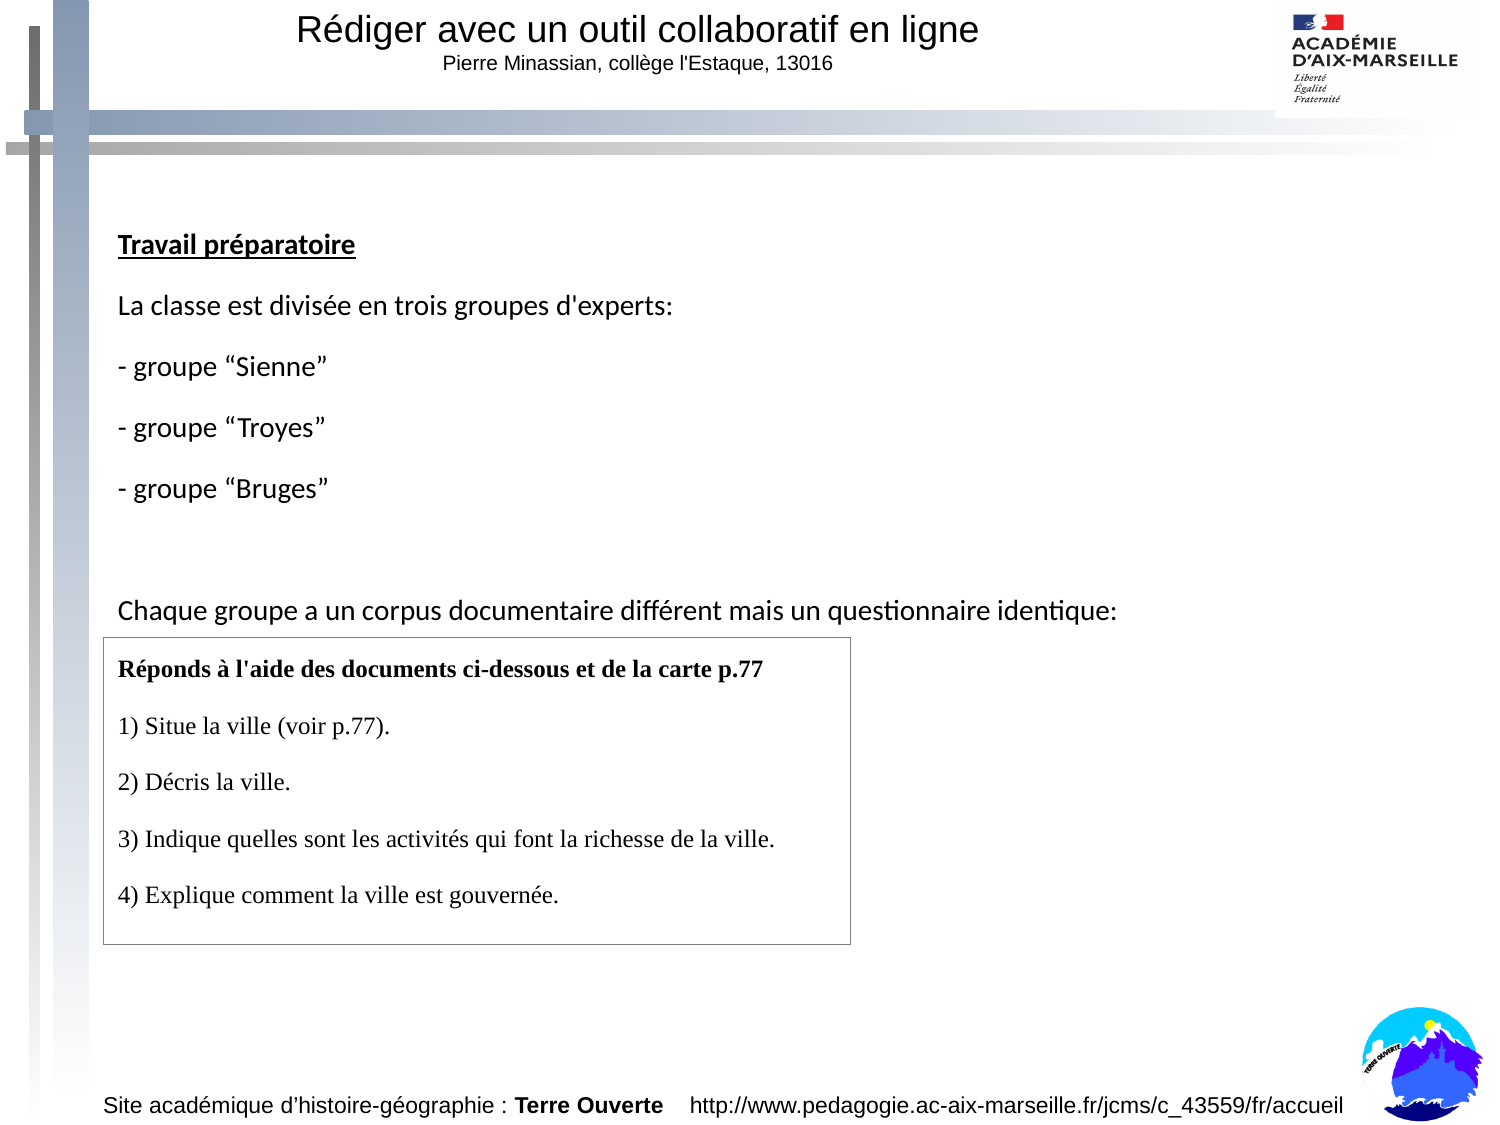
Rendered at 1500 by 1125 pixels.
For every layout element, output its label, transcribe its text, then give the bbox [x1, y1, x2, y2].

list Travail préparatoire La classe est divisée en trois groupes d'experts: - groupe “Sienne” - groupe “Troyes” - groupe “Bruges” Chaque groupe a un corpus documentaire différent mais un questionnaire identique: Réponds à l'aide des documents ci-dessous et de la carte p.77 1) Situe la ville (voir p.77). 2) Décris la ville. 3) Indique quelles sont les activités qui font la richesse de la ville. 4) Explique comment la ville est gouvernée. [103, 222, 1397, 981]
list Travail préparatoire La classe est divisée en trois groupes d'experts: - groupe “Sienne” - groupe “Troyes” - groupe “Bruges” Chaque groupe a un corpus documentaire différent mais un questionnaire identique: Réponds à l'aide des documents ci-dessous et de la carte p.77 1) Situe la ville (voir p.77). 2) Décris la ville. 3) Indique quelles sont les activités qui font la richesse de la ville. 4) Explique comment la ville est gouvernée. [104, 638, 850, 944]
text_box [5, 0, 1454, 1121]
picture [1360, 1006, 1484, 1122]
picture [1275, 0, 1476, 118]
text_box Rédiger avec un outil collaboratif en ligne Pierre Minassian, collège l'Estaque, 13016 [88, 0, 1188, 83]
text_box Site académique d’histoire-géographie : Terre Ouverte http://www.pedagogie.ac-aix-marseille.fr/jcms/c_43559/fr/accueil [88, 1083, 1361, 1125]
